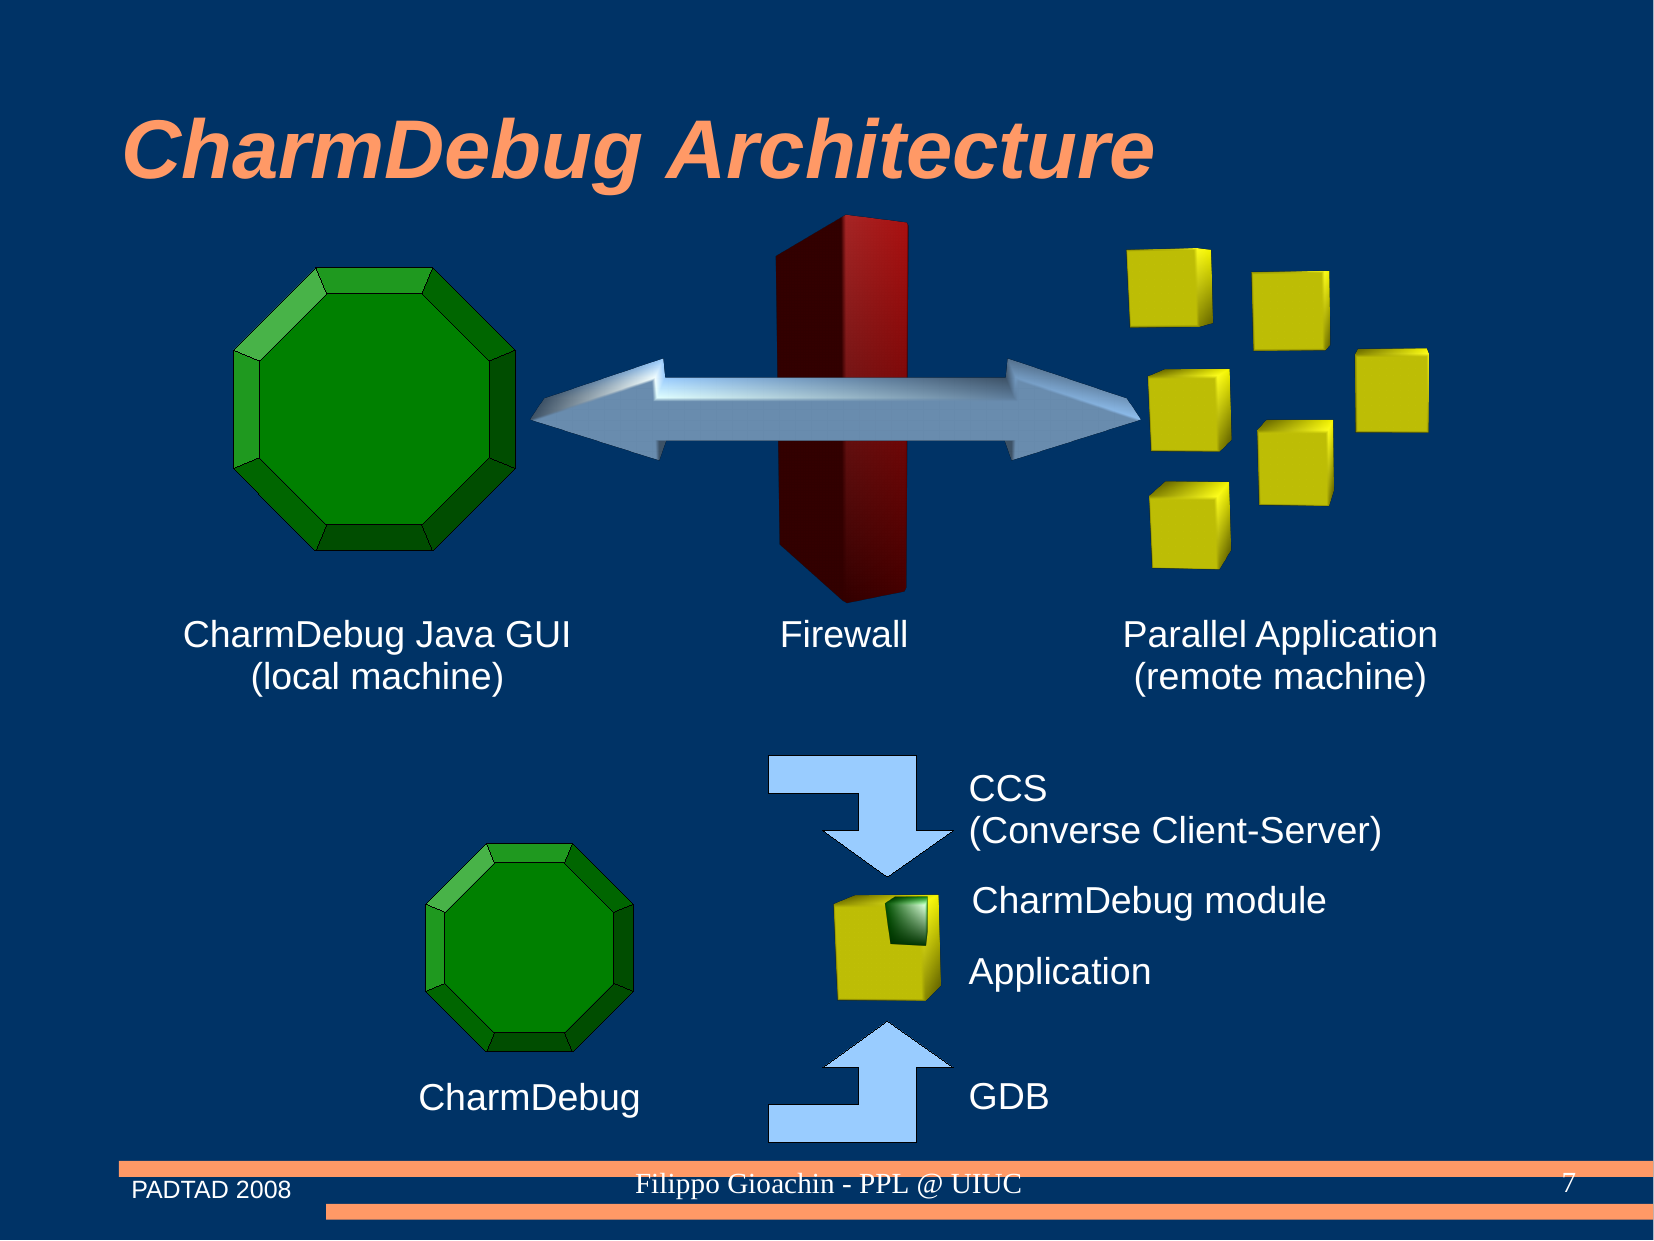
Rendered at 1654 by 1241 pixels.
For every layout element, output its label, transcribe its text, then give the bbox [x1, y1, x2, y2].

text_box [768, 1021, 954, 1143]
title CharmDebug Architecture [121, 46, 1534, 254]
text_box CharmDebug Java GUI (local machine) [168, 606, 586, 733]
text_box [234, 267, 516, 551]
text_box CharmDebug module [956, 872, 1342, 943]
text_box [768, 755, 954, 877]
text_box Firewall [765, 606, 923, 677]
text_box GDB [954, 1068, 1065, 1139]
text_box CCS (Converse Client-Server) [954, 760, 1398, 887]
text_box [426, 843, 634, 1052]
text_box CharmDebug [403, 1069, 656, 1141]
text_box Parallel Application (remote machine) [1107, 606, 1455, 733]
text_box Application [954, 942, 1167, 1014]
